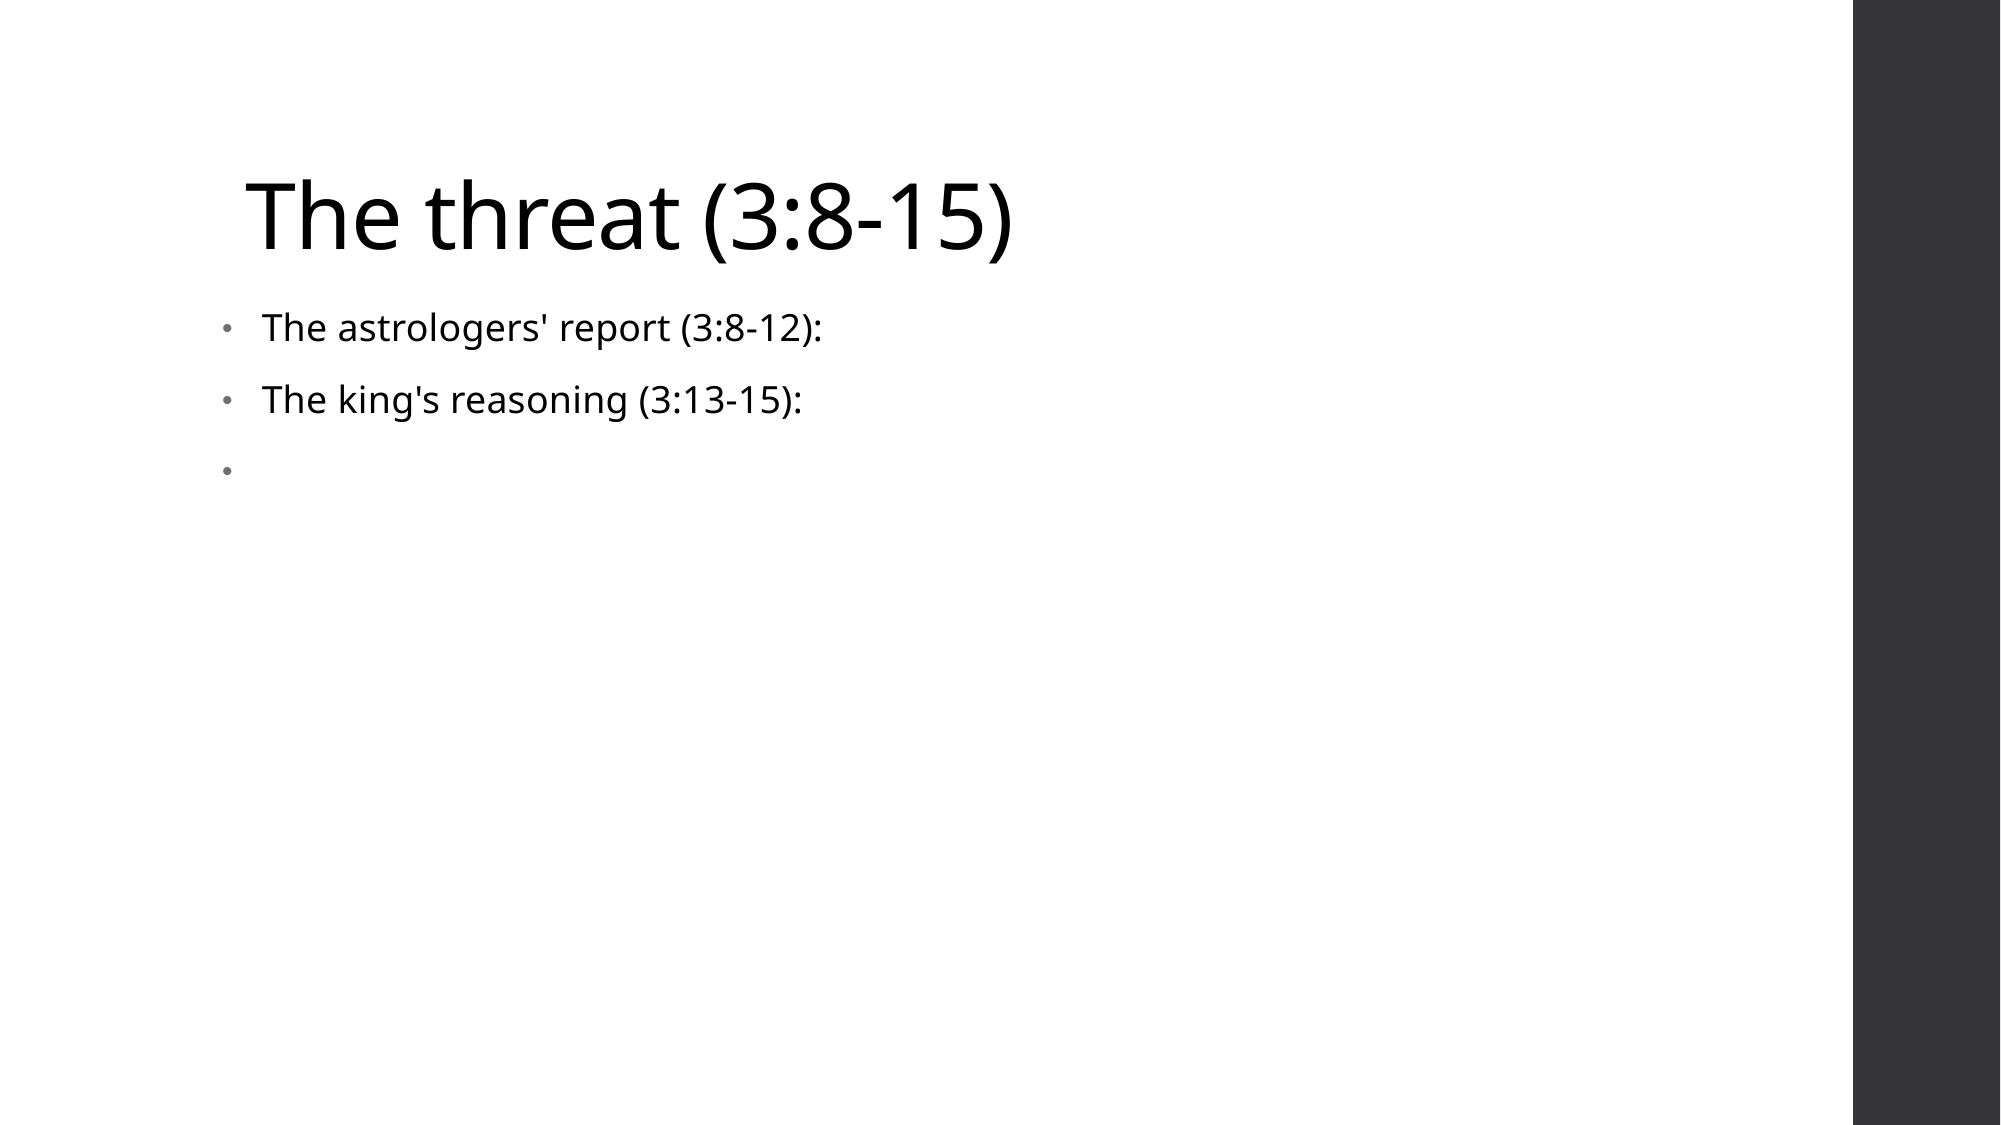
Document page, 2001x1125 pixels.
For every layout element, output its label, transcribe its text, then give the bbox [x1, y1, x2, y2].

list The astrologers' report (3:8-12): The king's reasoning (3:13-15): [206, 299, 1617, 1014]
title The threat (3:8-15) [206, 60, 1797, 278]
